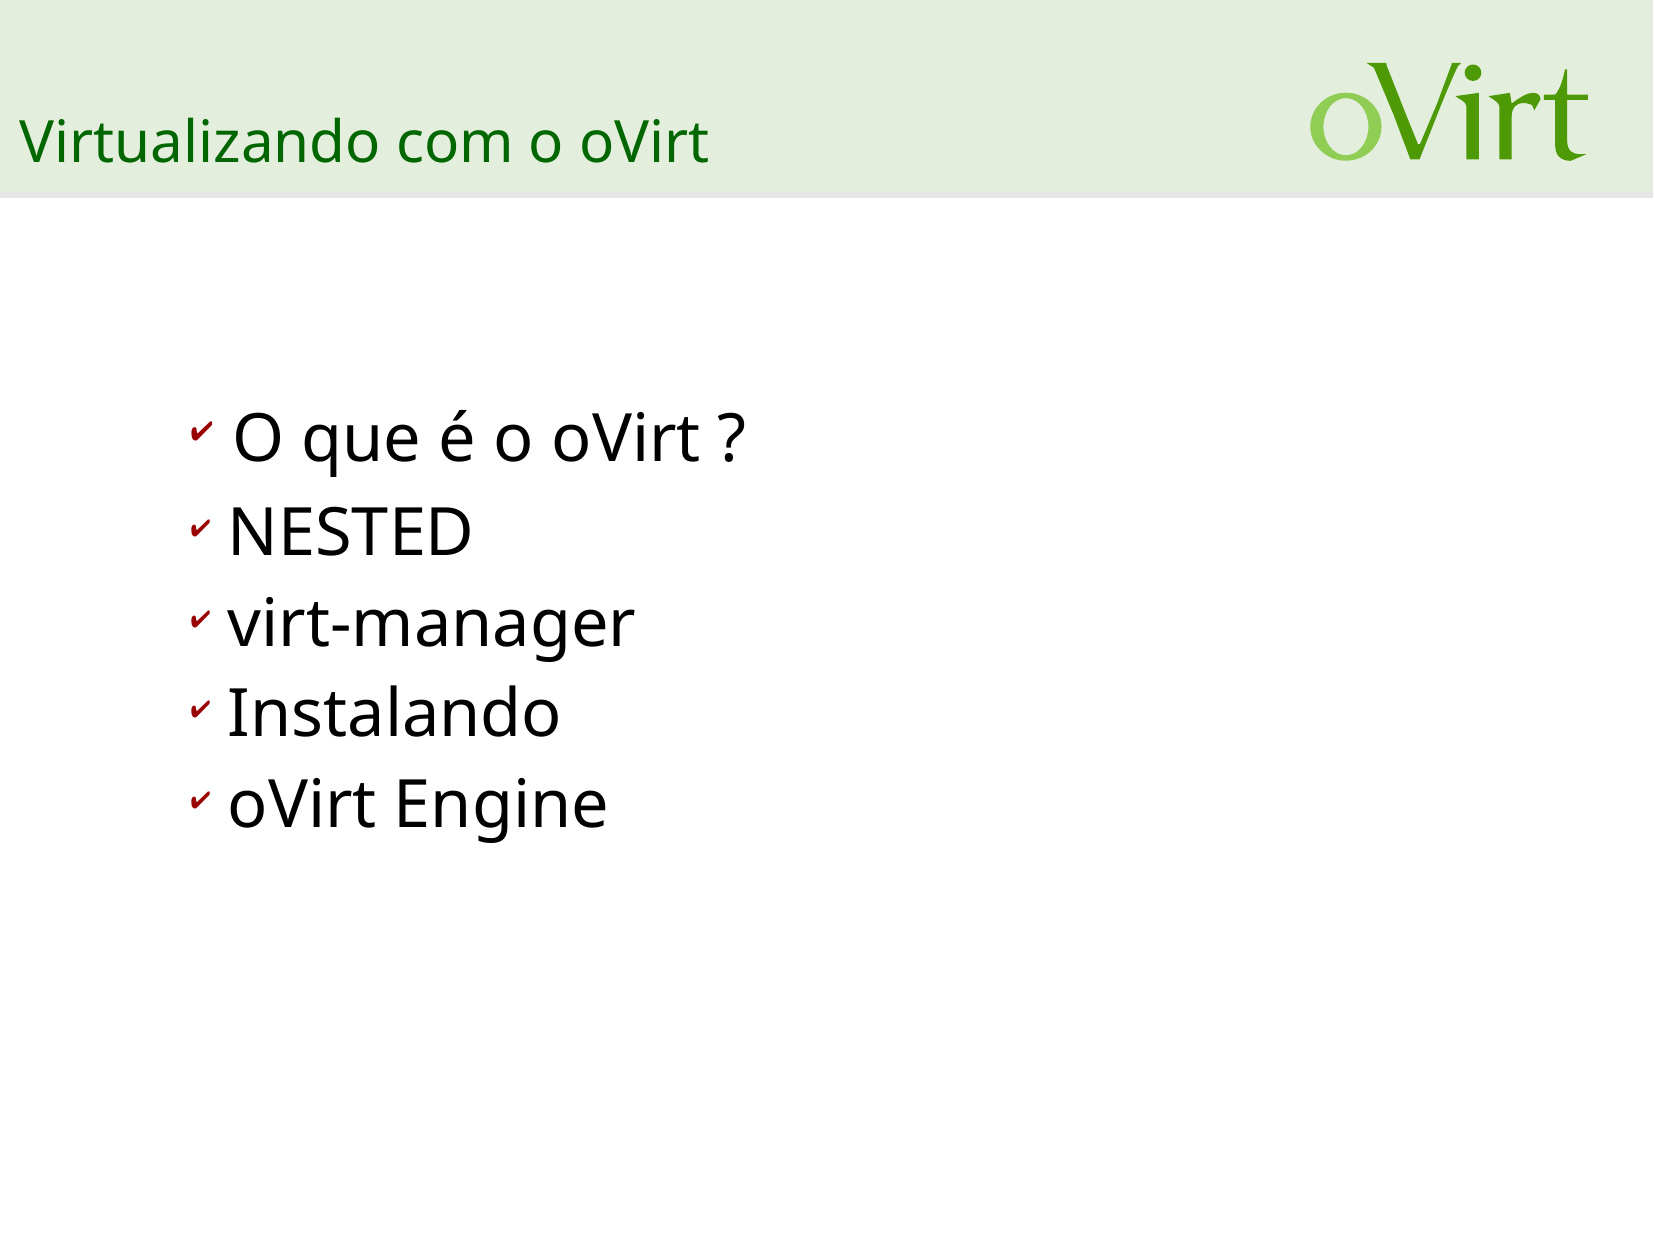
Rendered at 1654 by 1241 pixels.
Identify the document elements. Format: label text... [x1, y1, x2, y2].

text_box Virtualizando com o oVirt [5, 93, 770, 176]
text_box O que é o oVirt ? NESTED virt-manager Instalando oVirt Engine [175, 374, 1549, 881]
